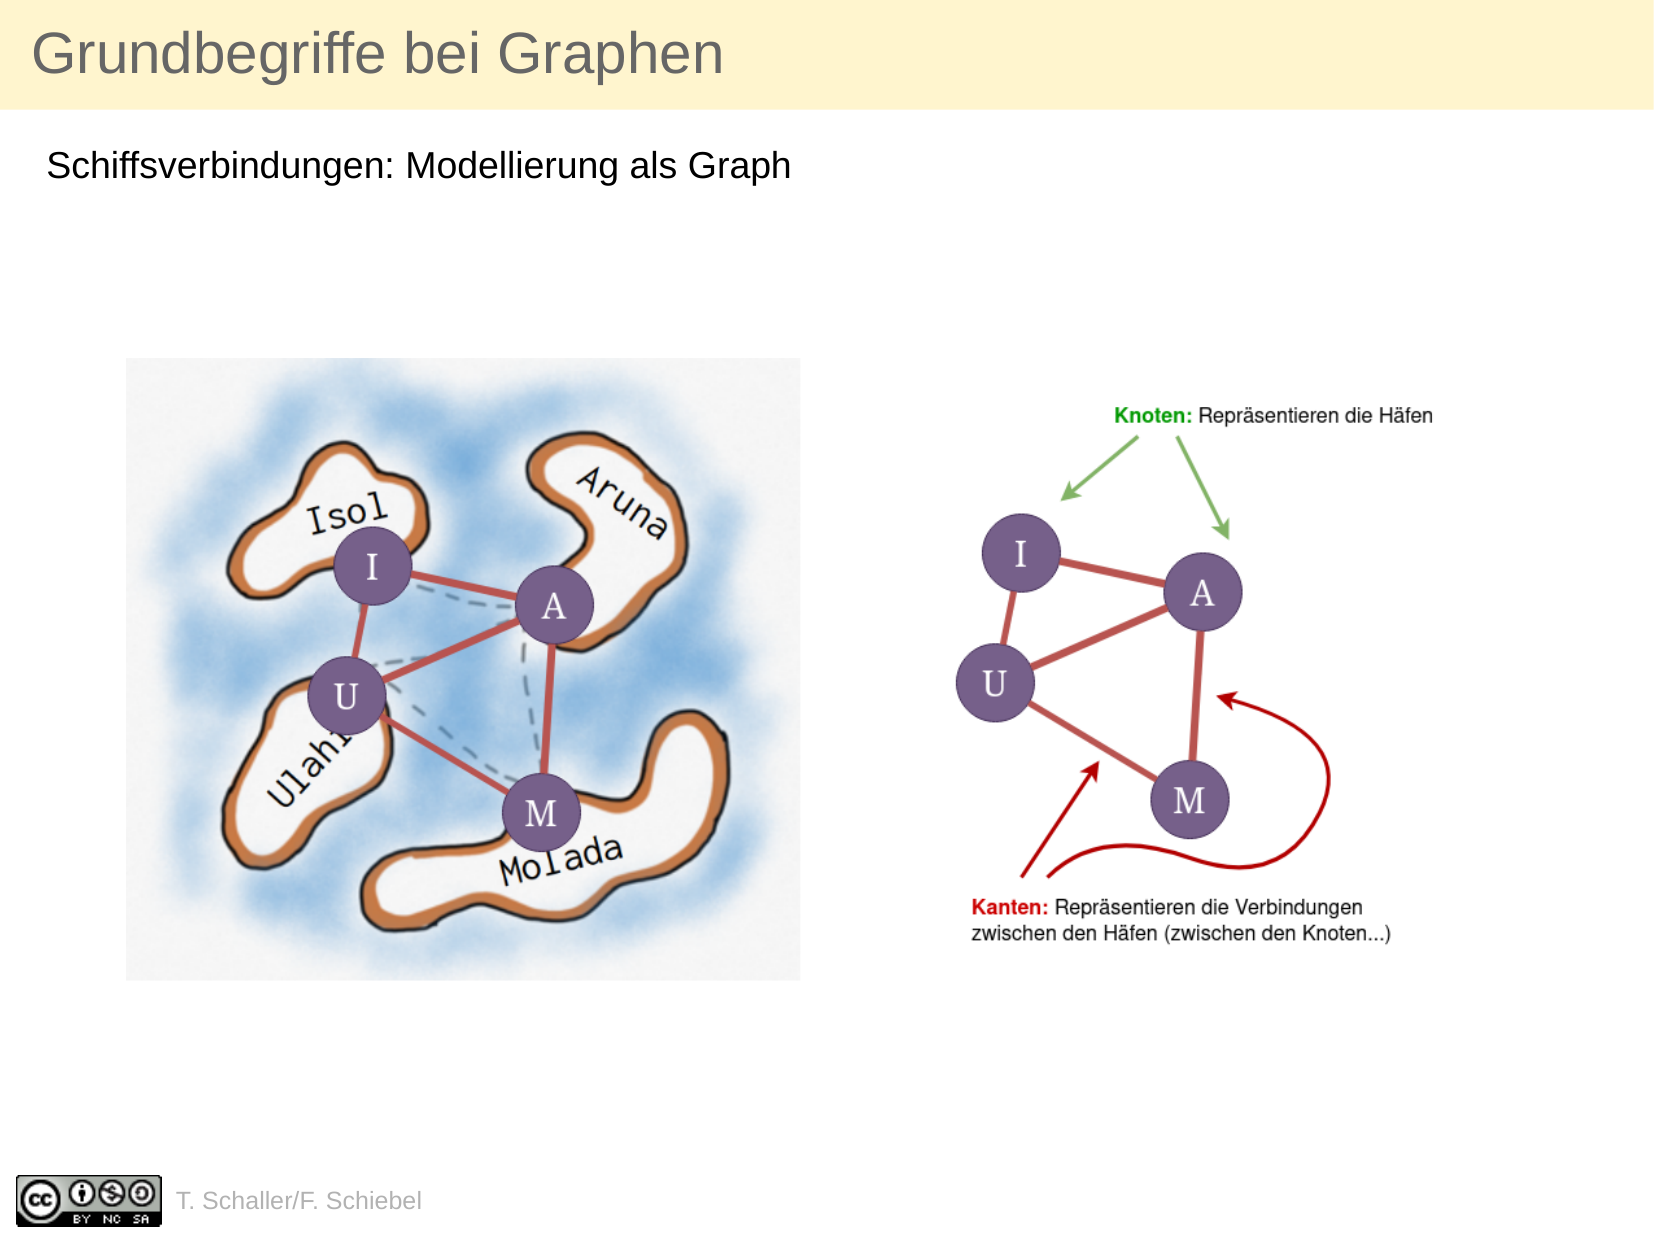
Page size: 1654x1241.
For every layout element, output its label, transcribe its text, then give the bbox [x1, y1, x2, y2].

text_box Schiffsverbindungen: Modellierung als Graph [31, 137, 1078, 279]
title Grundbegriffe bei Graphen [31, 14, 1359, 92]
picture [16, 1175, 162, 1227]
picture [126, 358, 1541, 982]
